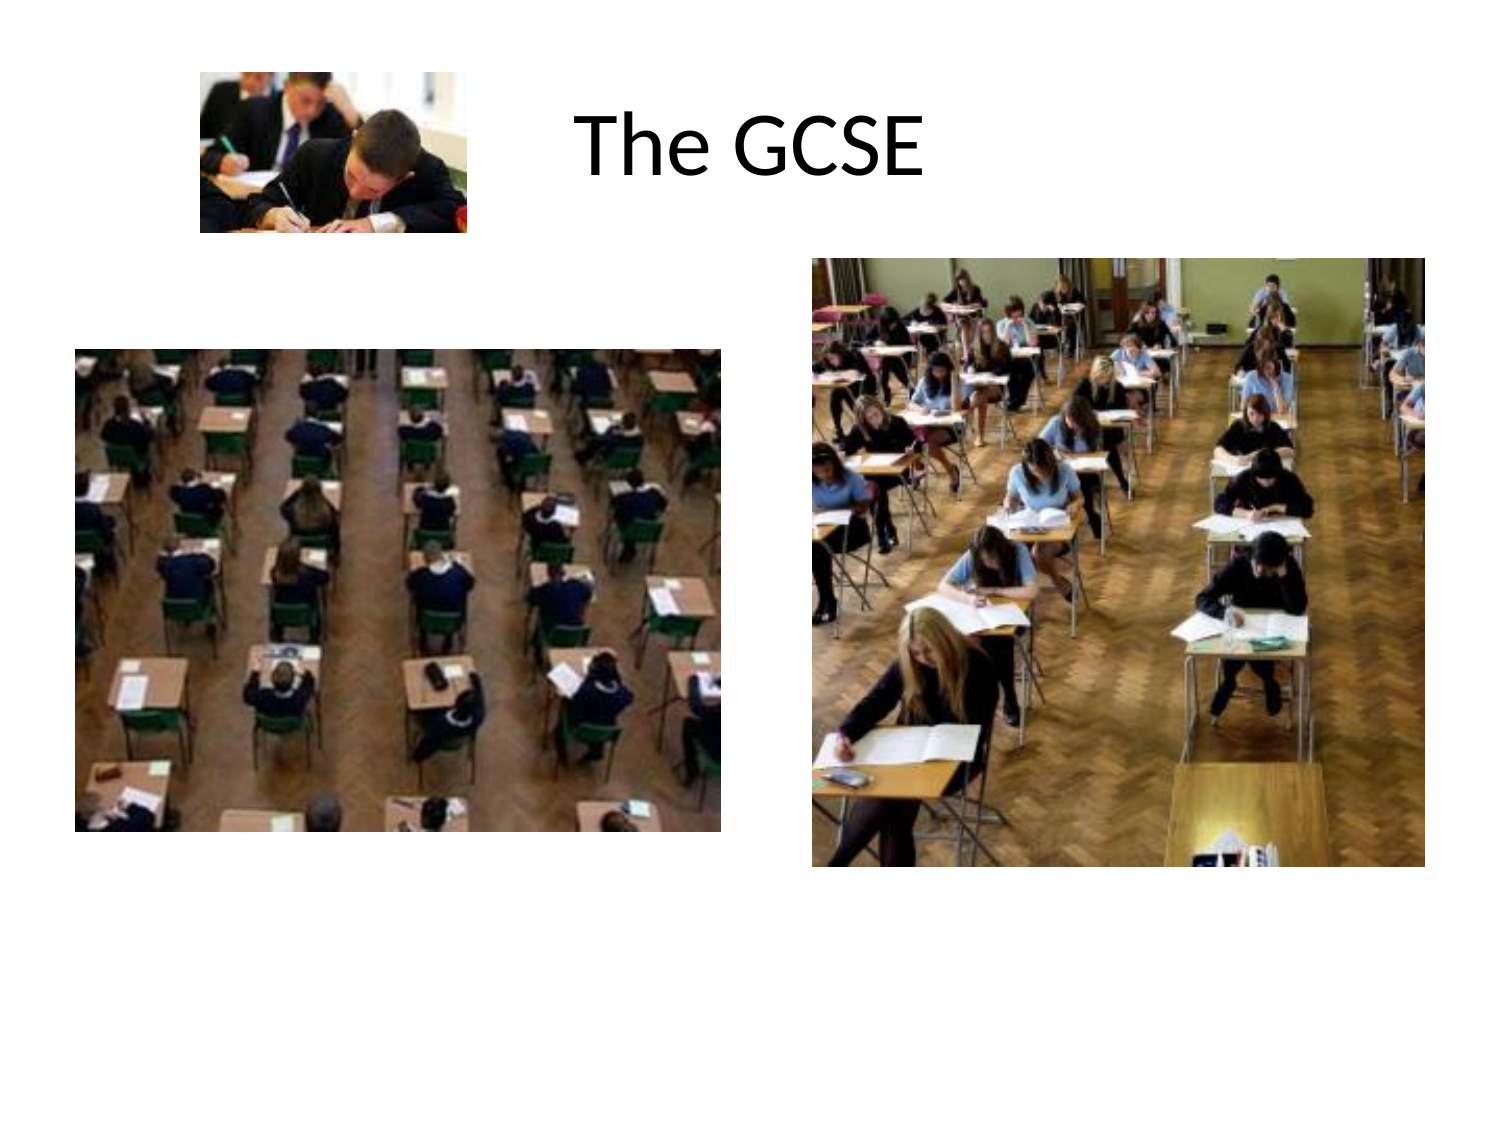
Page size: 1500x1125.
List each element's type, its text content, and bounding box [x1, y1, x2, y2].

picture [812, 258, 1425, 867]
picture [75, 349, 721, 832]
title The GCSE [75, 45, 1425, 233]
picture [200, 72, 467, 233]
